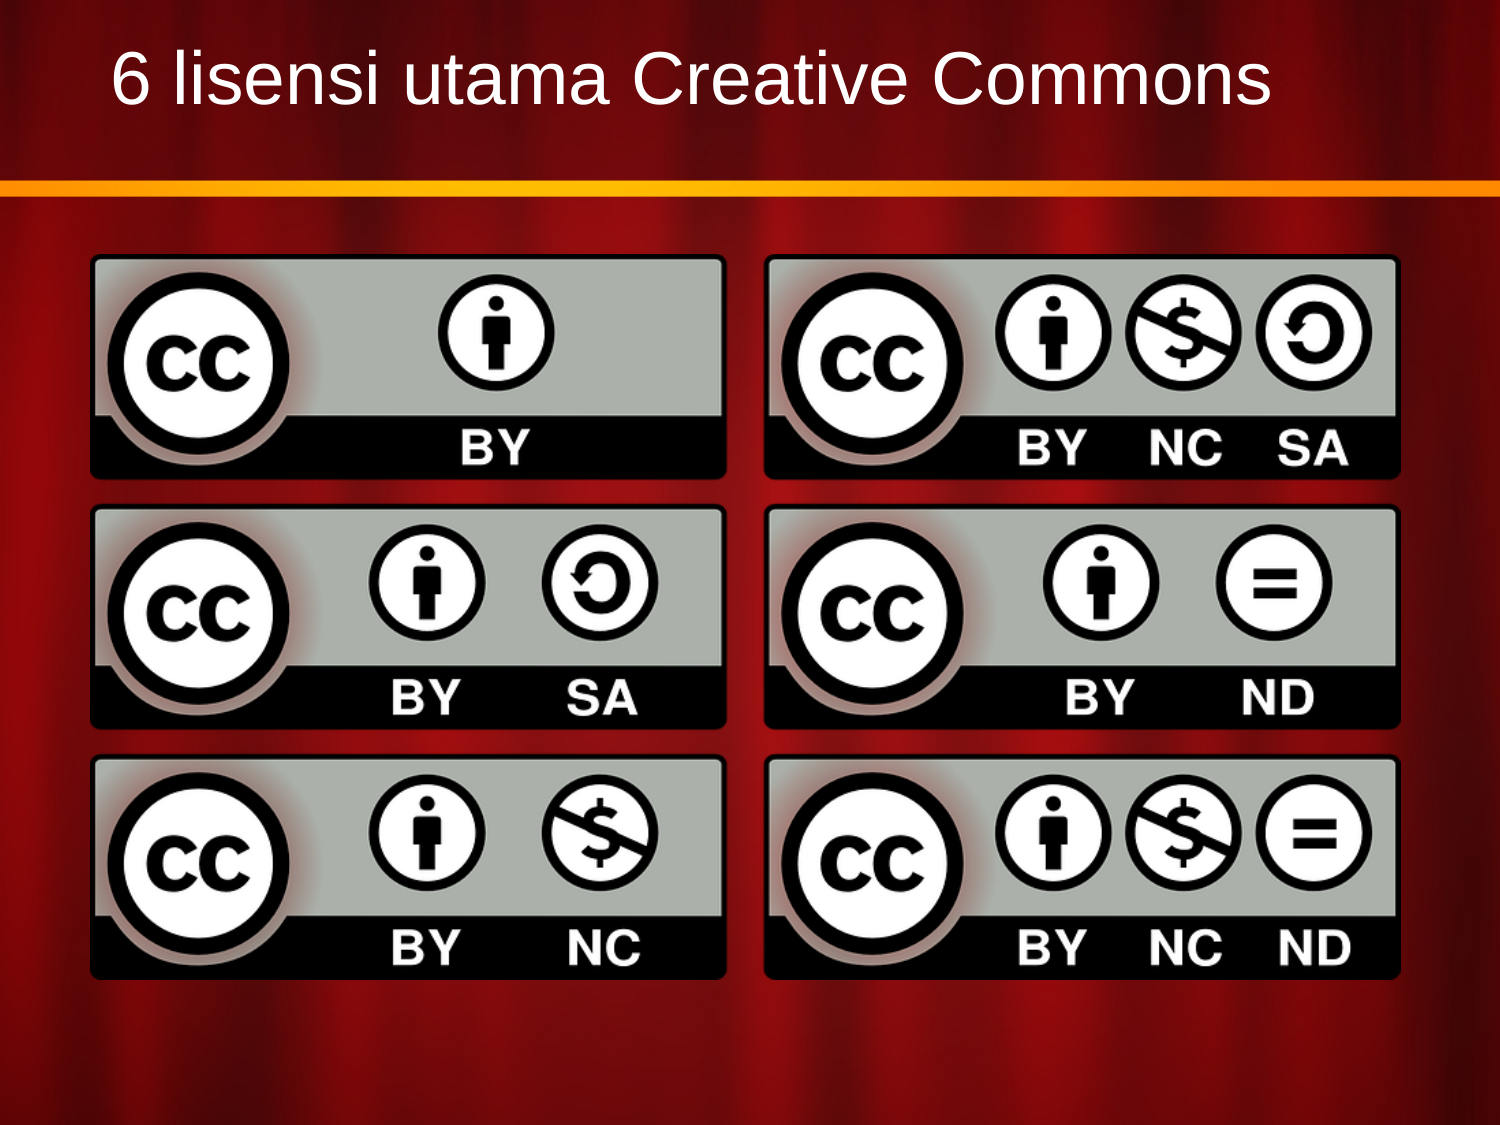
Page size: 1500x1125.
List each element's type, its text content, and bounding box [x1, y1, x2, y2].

title 6 lisensi utama Creative Commons [75, 31, 1425, 127]
picture [0, 0, 1500, 1125]
